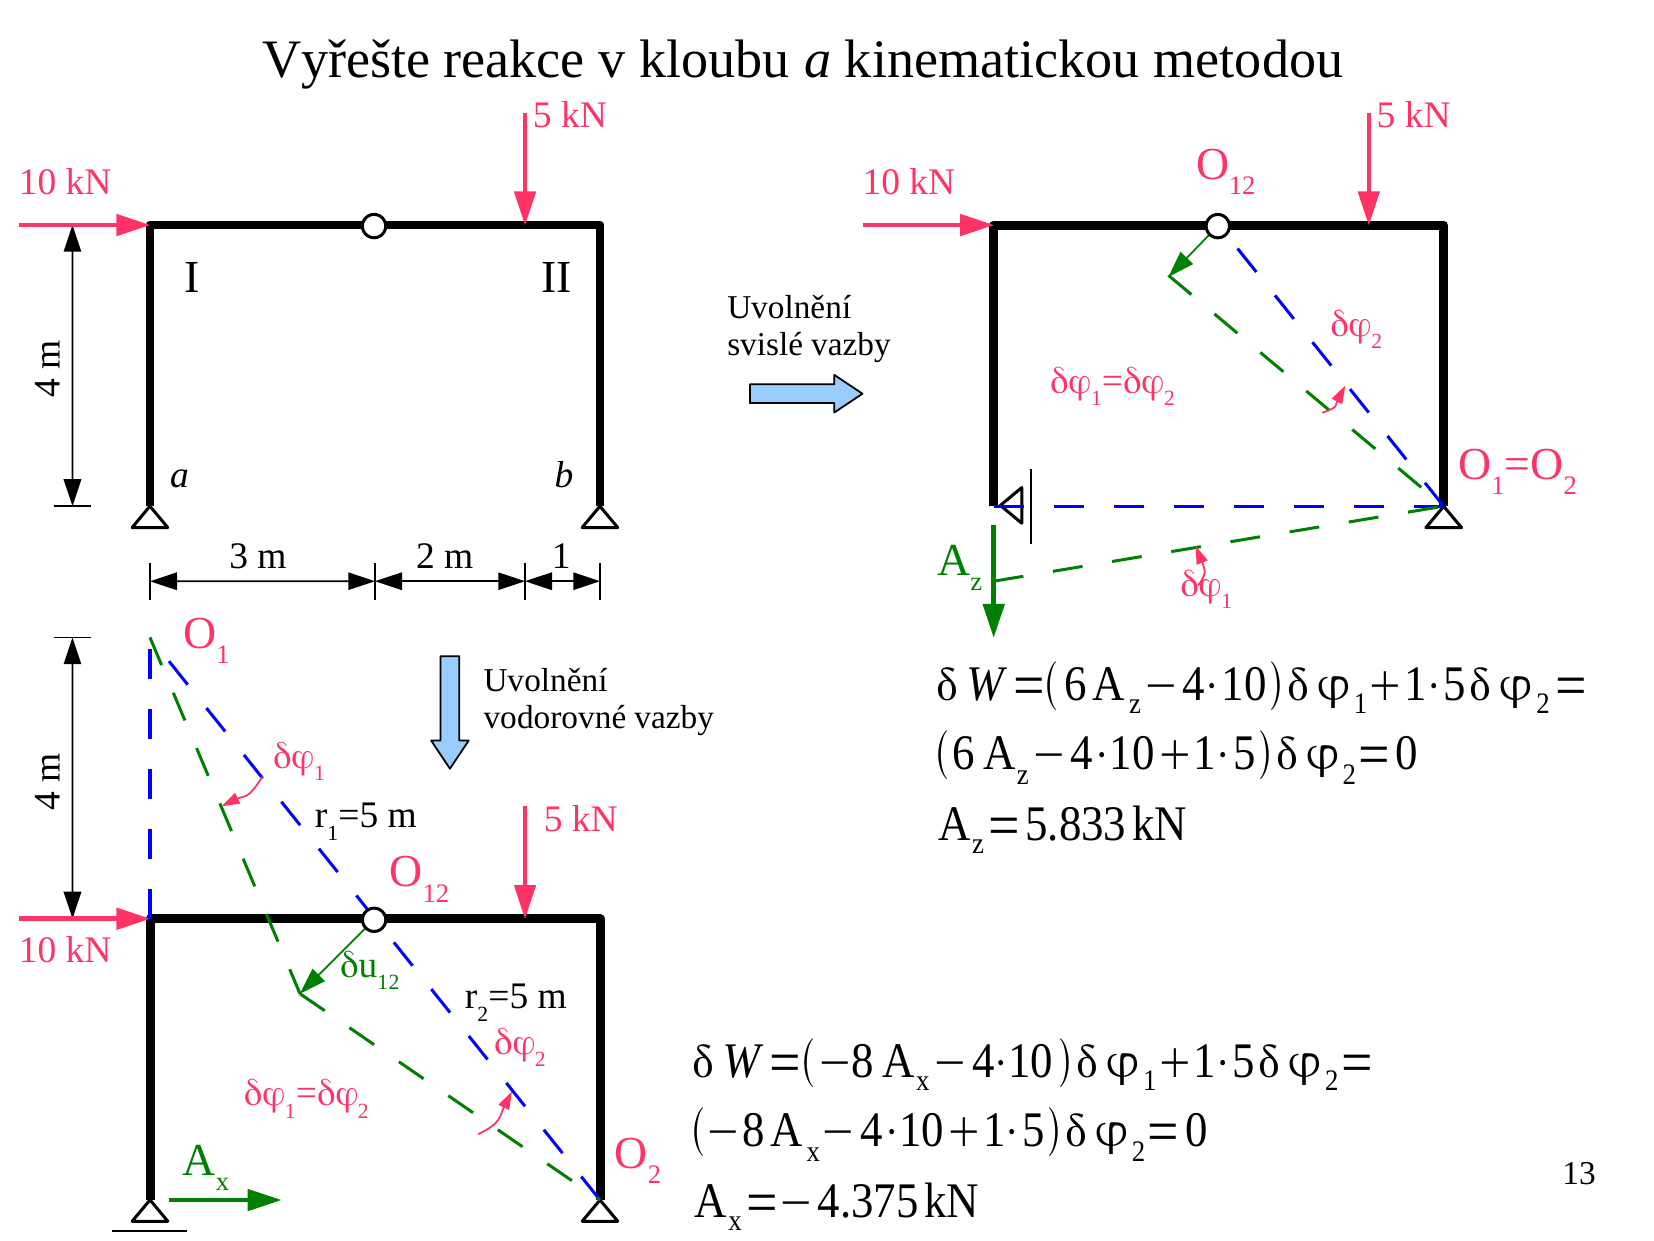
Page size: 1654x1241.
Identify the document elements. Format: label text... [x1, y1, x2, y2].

chart [918, 654, 1600, 863]
text_box O12 [1181, 131, 1276, 212]
text_box 1 [537, 527, 594, 588]
text_box 10 kN [862, 160, 976, 207]
text_box 4 m [18, 300, 80, 413]
text_box [1206, 214, 1230, 238]
text_box O1 [168, 600, 263, 680]
title Vyřešte reakce v kloubu a kinematickou metodou [59, 7, 1548, 113]
text_box [431, 656, 468, 769]
text_box dj2 [1330, 302, 1426, 374]
text_box dj1=dj2 [243, 1072, 413, 1144]
text_box II [526, 243, 587, 310]
text_box [582, 507, 618, 528]
text_box 4 m [18, 712, 80, 826]
text_box dj1 [1180, 562, 1276, 635]
text_box dj1=dj2 [1050, 359, 1219, 432]
text_box du12 [340, 943, 416, 1004]
text_box I [169, 243, 215, 310]
text_box [362, 214, 386, 238]
text_box [582, 1201, 618, 1222]
text_box O1=O2 [1443, 431, 1613, 512]
text_box r1=5 m [300, 786, 451, 855]
text_box [132, 1199, 168, 1222]
text_box dj2 [494, 1036, 589, 1093]
text_box b [539, 446, 610, 507]
text_box O12 [375, 838, 469, 919]
text_box r2=5 m [450, 967, 601, 1036]
text_box 3 m [214, 527, 328, 588]
chart [675, 1031, 1388, 1240]
text_box Ax [182, 1134, 258, 1201]
text_box [1003, 508, 1022, 524]
text_box Uvolnění svislé vazby [712, 281, 938, 377]
text_box [362, 908, 386, 932]
text_box 2 m [401, 527, 514, 588]
text_box 5 kN [543, 798, 657, 844]
text_box 10 kN [18, 929, 132, 976]
text_box O2 [600, 1120, 675, 1201]
text_box a [155, 446, 226, 507]
text_box 5 kN [532, 93, 646, 140]
text_box Uvolnění vodorovné vazby [468, 654, 732, 751]
text_box [132, 506, 168, 528]
text_box 5 kN [1376, 93, 1490, 140]
text_box 10 kN [18, 160, 132, 207]
text_box [749, 377, 863, 413]
text_box [1425, 508, 1462, 528]
text_box [1000, 487, 1022, 505]
text_box Az [937, 534, 1013, 601]
text_box dj1 [273, 734, 368, 807]
